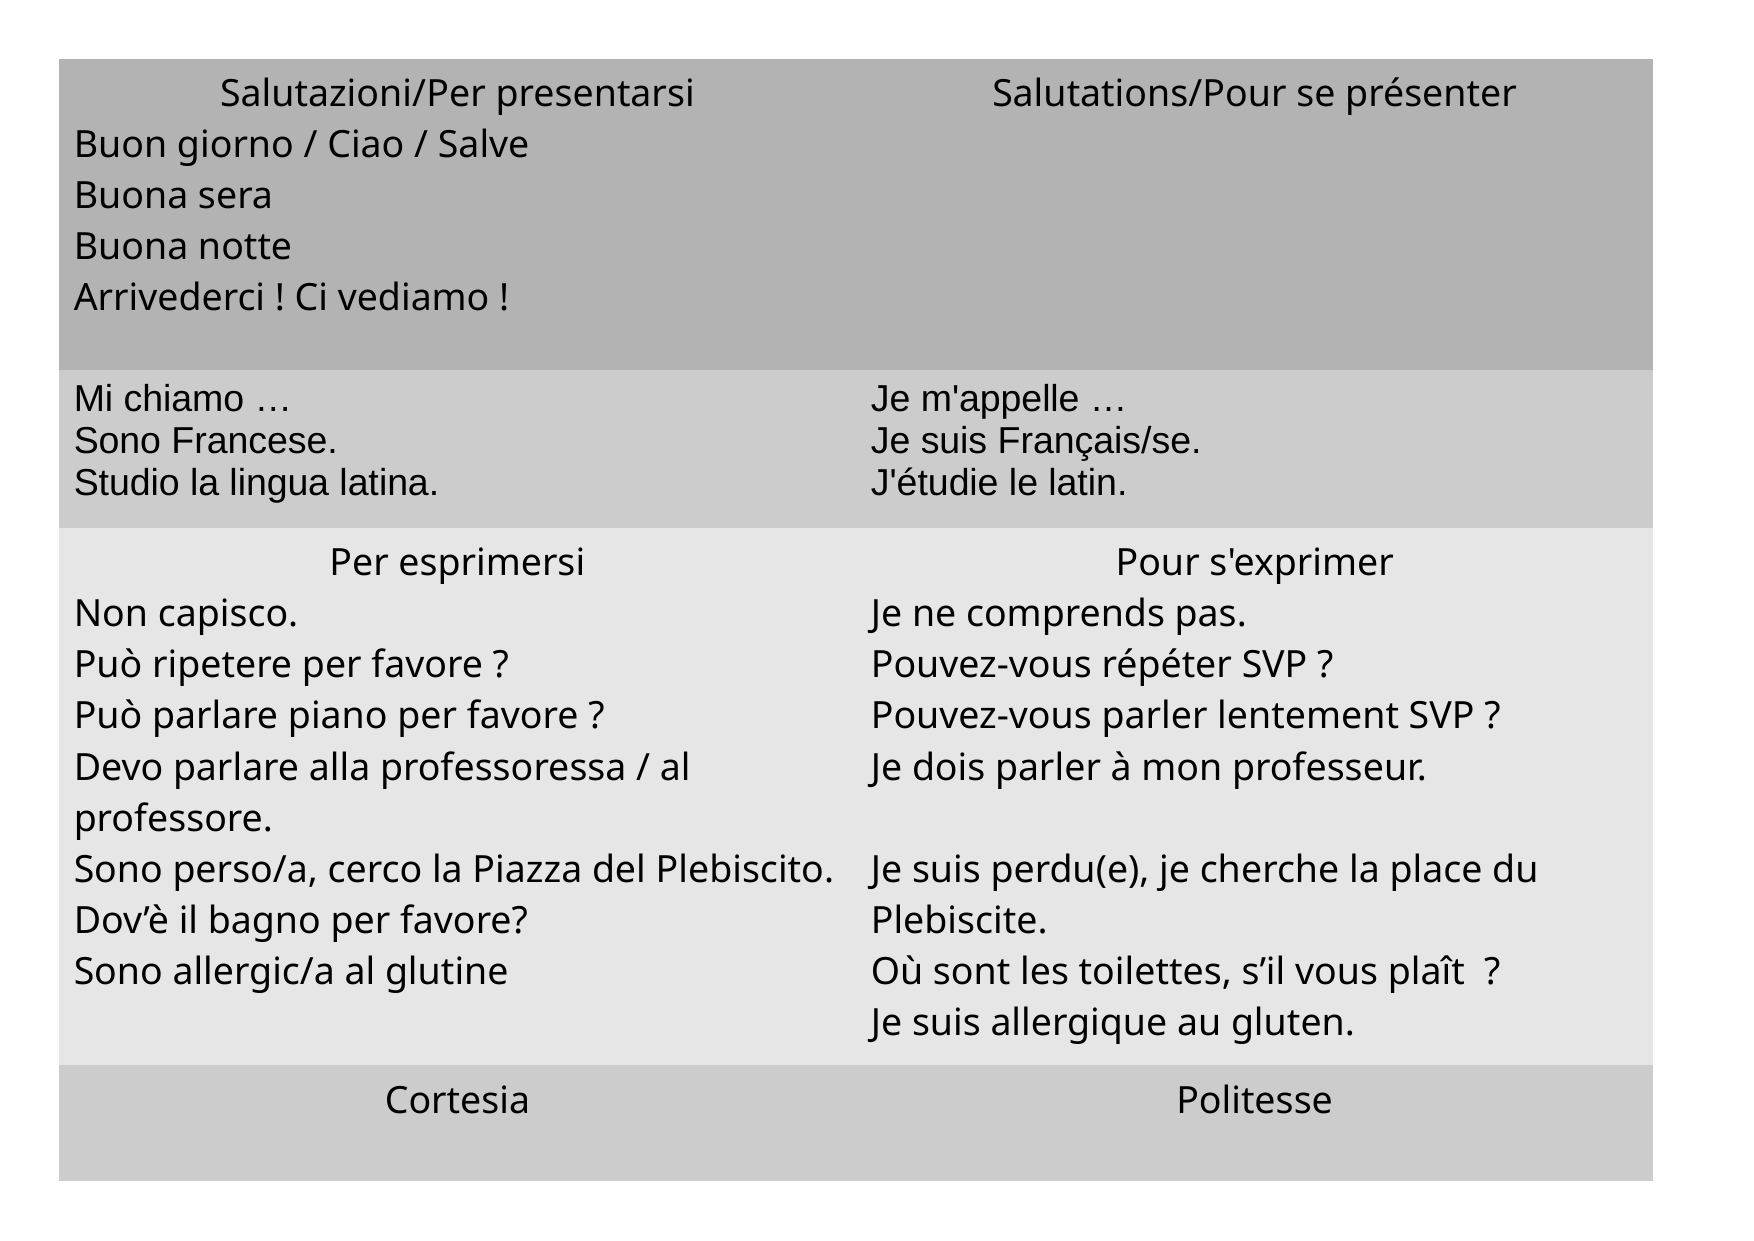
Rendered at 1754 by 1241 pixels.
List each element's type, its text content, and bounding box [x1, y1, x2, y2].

table_cell Per esprimersi Non capisco. Può ripetere per favore ? Può parlare piano per favore ? Devo parlare alla professoressa / al professore. Sono perso/a, cerco la Piazza del Plebiscito. Dov’è il bagno per favore? Sono allergic/a al glutine [59, 528, 856, 1065]
table_cell Cortesia [59, 1065, 856, 1181]
table_cell Mi chiamo … Sono Francese. Studio la lingua latina. [59, 370, 856, 528]
table_cell Pour s'exprimer Je ne comprends pas. Pouvez-vous répéter SVP ? Pouvez-vous parler lentement SVP ? Je dois parler à mon professeur. Je suis perdu(e), je cherche la place du Plebiscite. Où sont les toilettes, s’il vous plaît ? Je suis allergique au gluten. [856, 528, 1653, 1065]
table_cell Je m'appelle … Je suis Français/se. J'étudie le latin. [856, 370, 1653, 528]
table_header Salutations/Pour se présenter [856, 59, 1653, 370]
table_header Salutazioni/Per presentarsi Buon giorno / Ciao / Salve Buona sera Buona notte Arrivederci ! Ci vediamo ! [59, 59, 856, 370]
table_cell Politesse [856, 1065, 1653, 1181]
